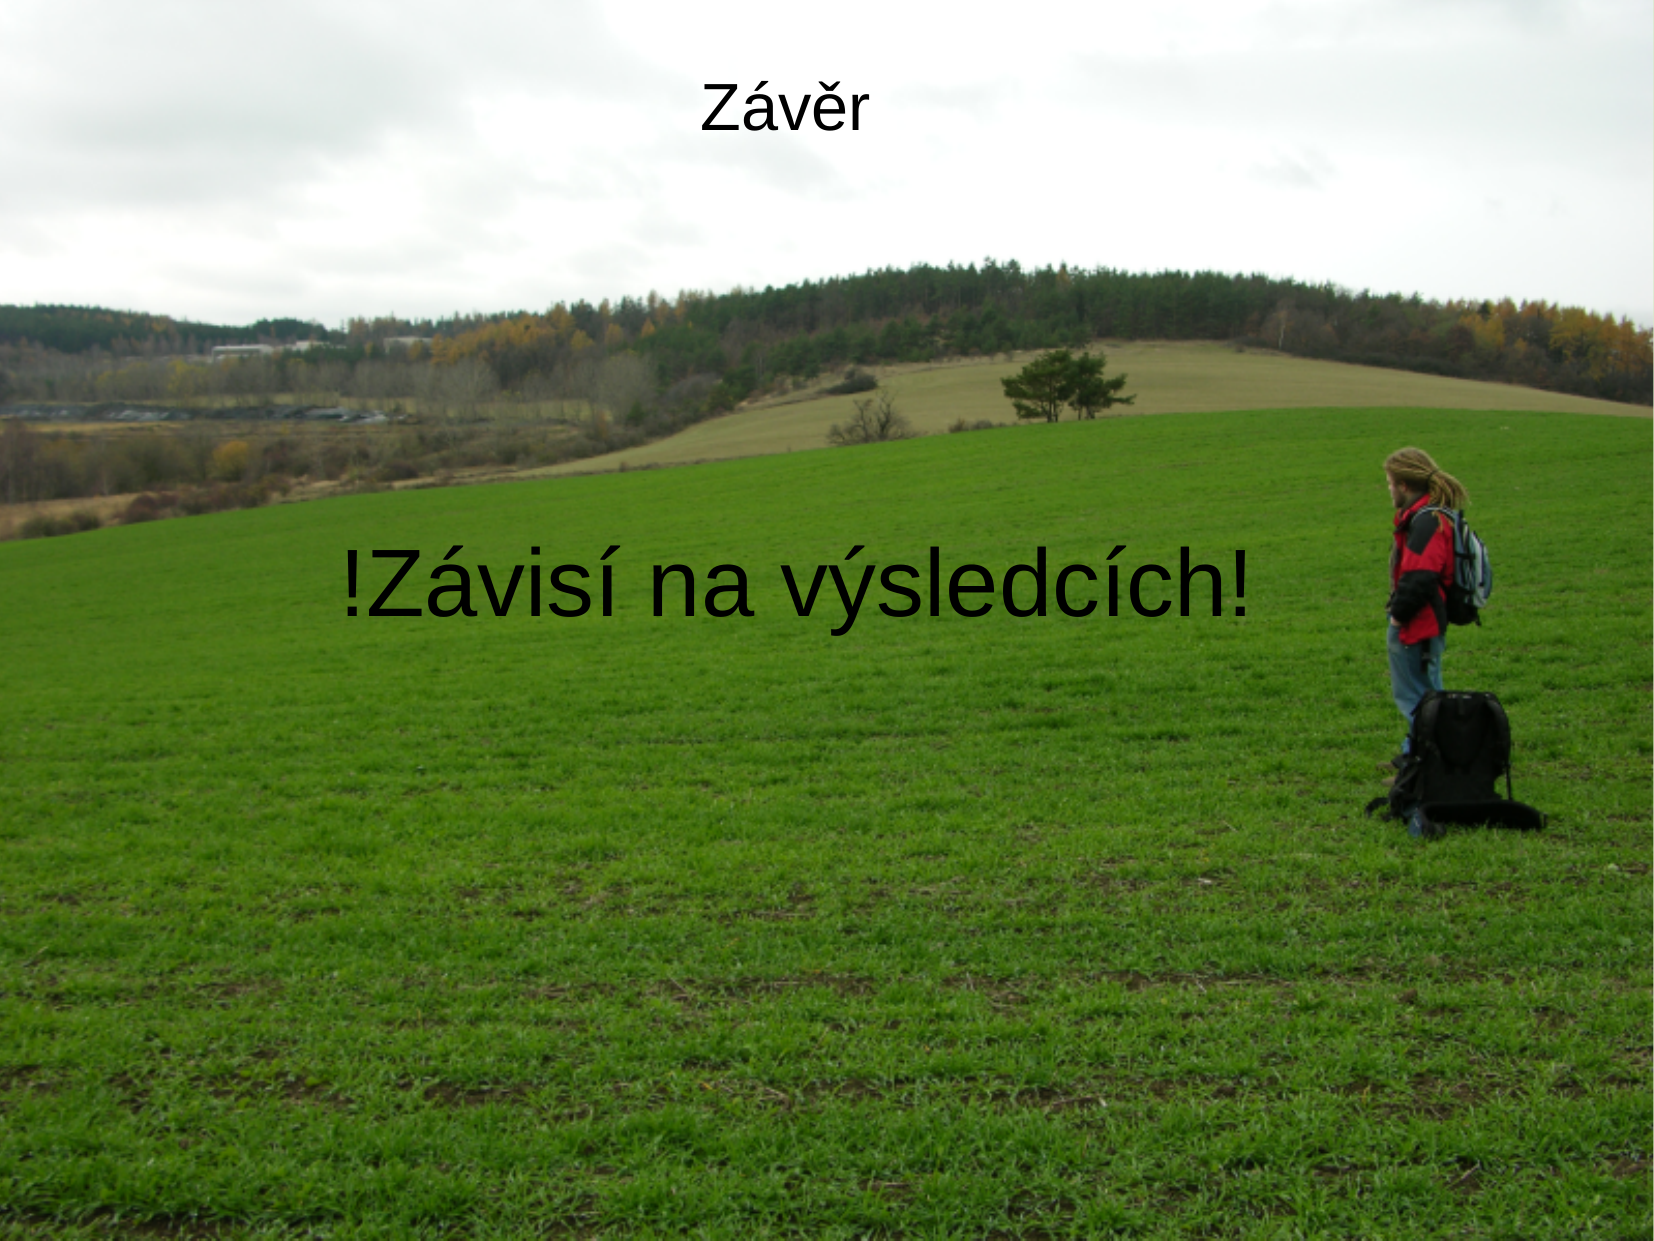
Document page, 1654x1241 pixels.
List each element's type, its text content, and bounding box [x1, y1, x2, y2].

text_box Závěr [685, 63, 886, 153]
text_box !Závisí na výsledcích! [324, 522, 1270, 644]
picture [0, 0, 1654, 1241]
